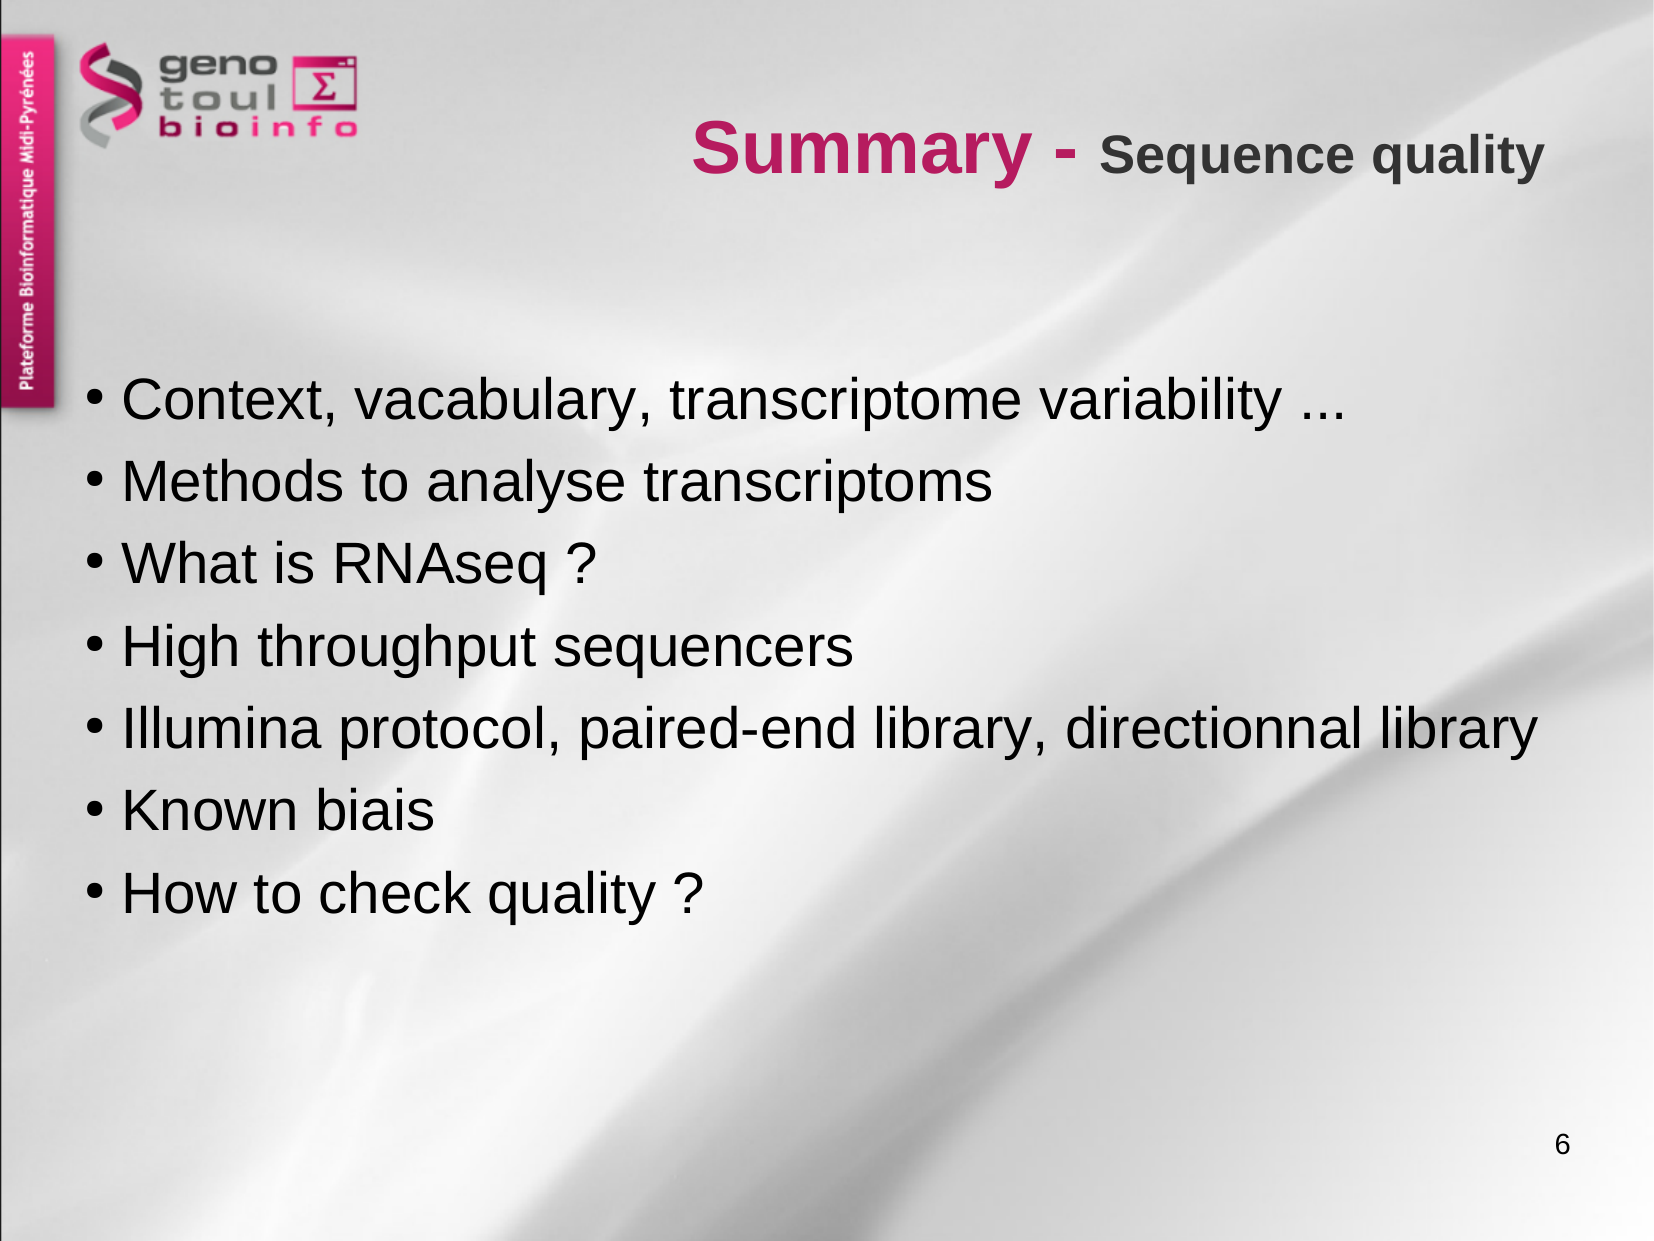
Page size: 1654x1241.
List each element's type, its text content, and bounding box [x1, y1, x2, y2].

picture [0, 0, 1654, 1241]
list Context, vacabulary, transcriptome variability ... Methods to analyse transcriptoms What is RNAseq ? High throughput sequencers Illumina protocol, paired-end library, directionnal library Known biais How to check quality ? [82, 360, 1568, 1081]
title Summary - Sequence quality [82, 49, 1568, 254]
